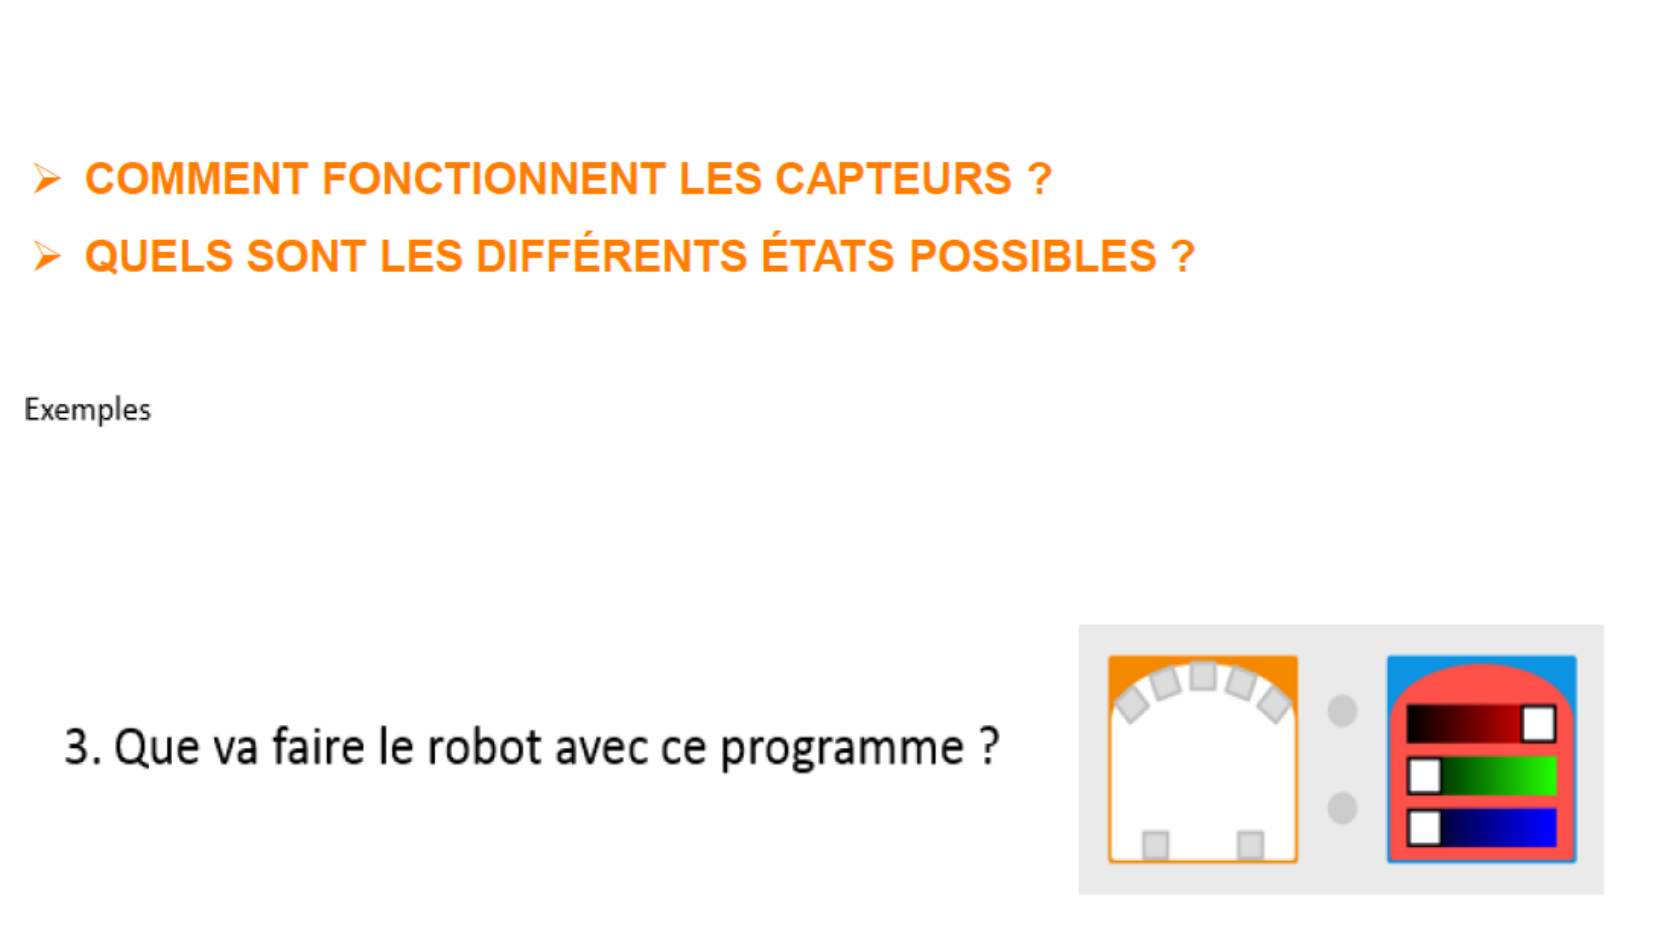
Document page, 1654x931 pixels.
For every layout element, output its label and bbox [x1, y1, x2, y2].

picture [0, 141, 1654, 931]
